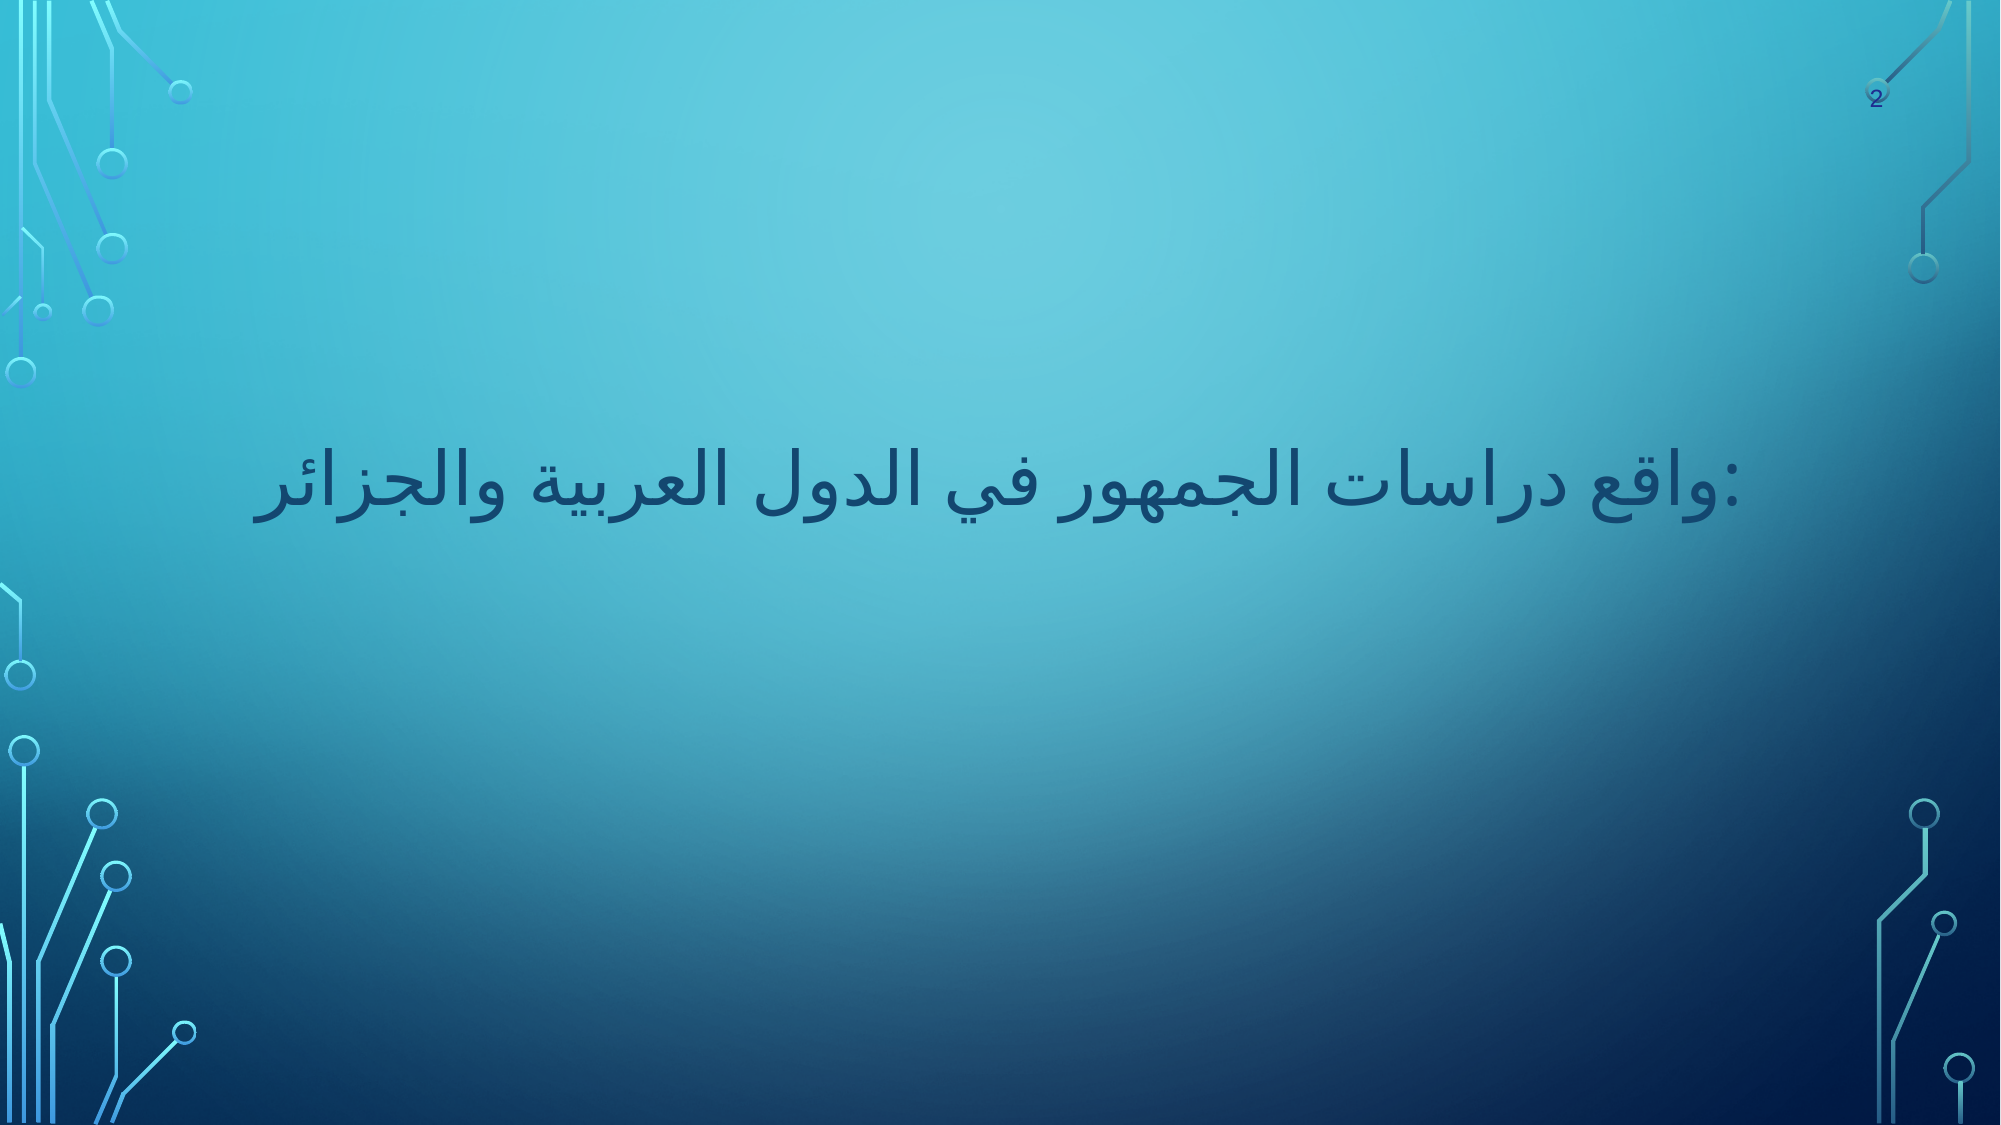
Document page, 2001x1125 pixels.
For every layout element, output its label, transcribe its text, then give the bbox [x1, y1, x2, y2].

text_box [1795, 75, 1958, 121]
title واقع دراسات الجمهور في الدول العربية والجزائر: [124, 418, 1876, 545]
